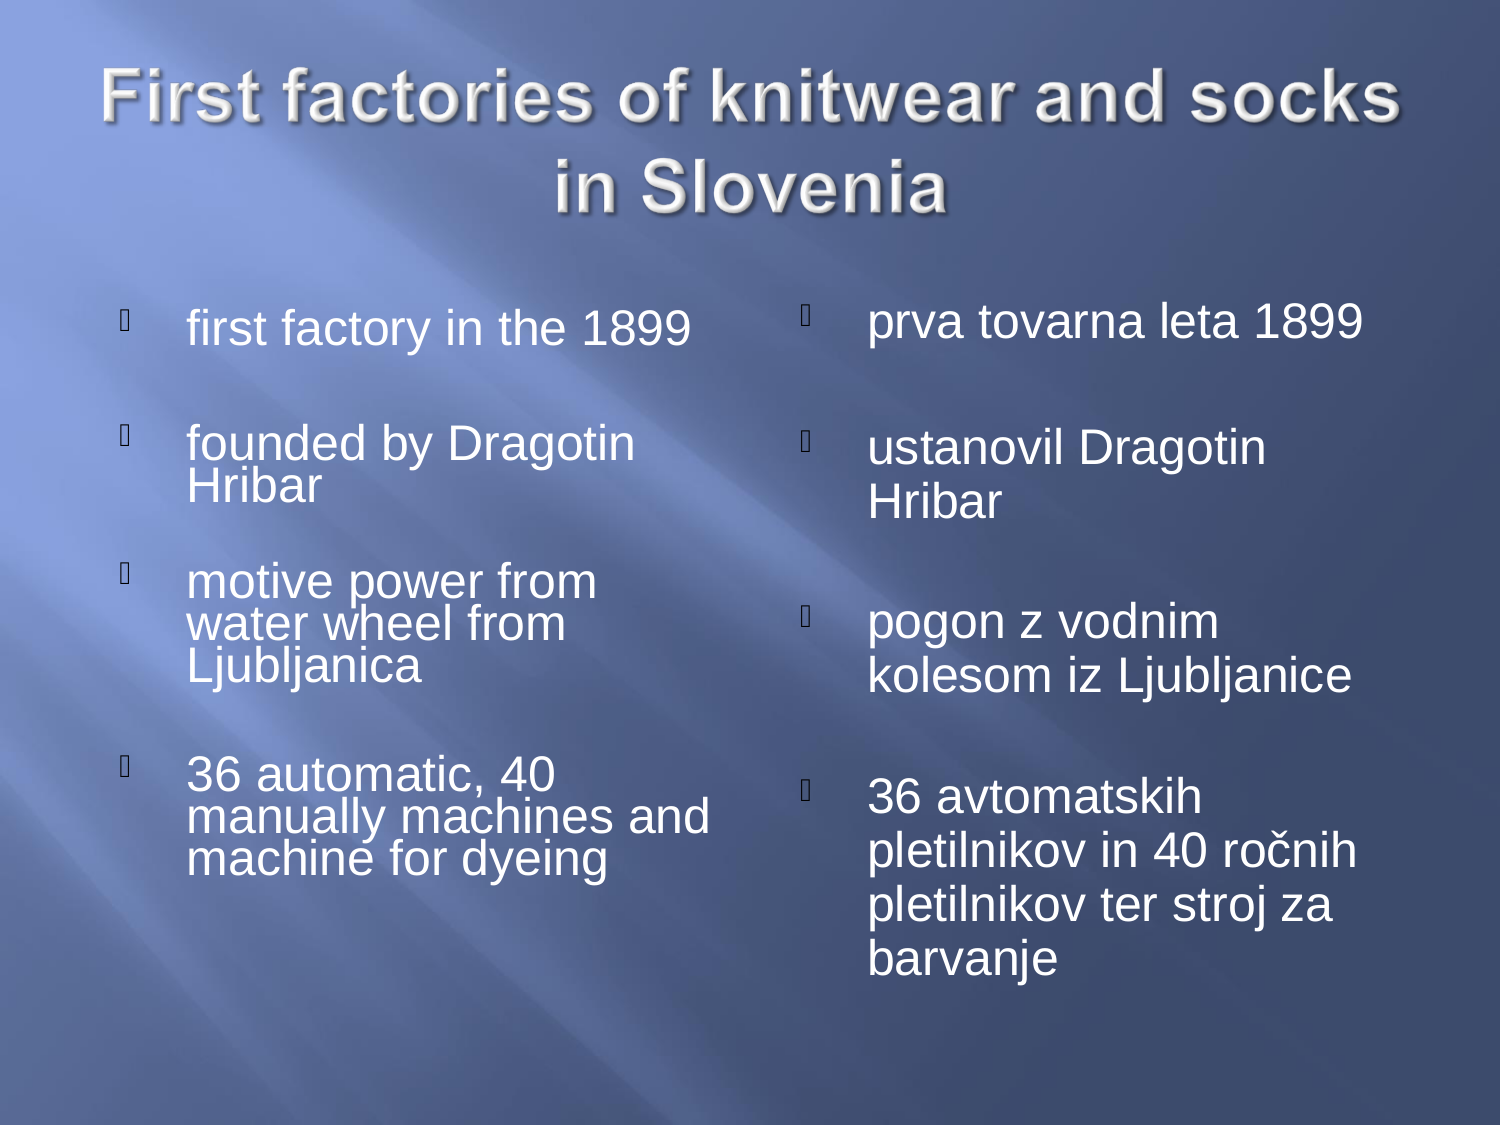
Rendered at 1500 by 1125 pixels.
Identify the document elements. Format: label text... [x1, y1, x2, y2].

list prva tovarna leta 1899 ustanovil Dragotin Hribar pogon z vodnim kolesom iz Ljubljanice 36 avtomatskih pletilnikov in 40 ročnih pletilnikov ter stroj za barvanje [762, 287, 1426, 1055]
list first factory in the 1899 founded by Dragotin Hribar motive power from water wheel from Ljubljanica 36 automatic, 40 manually machines and machine for dyeing [82, 304, 745, 1048]
text_box [48, 21, 1477, 285]
picture [0, 0, 1500, 1125]
